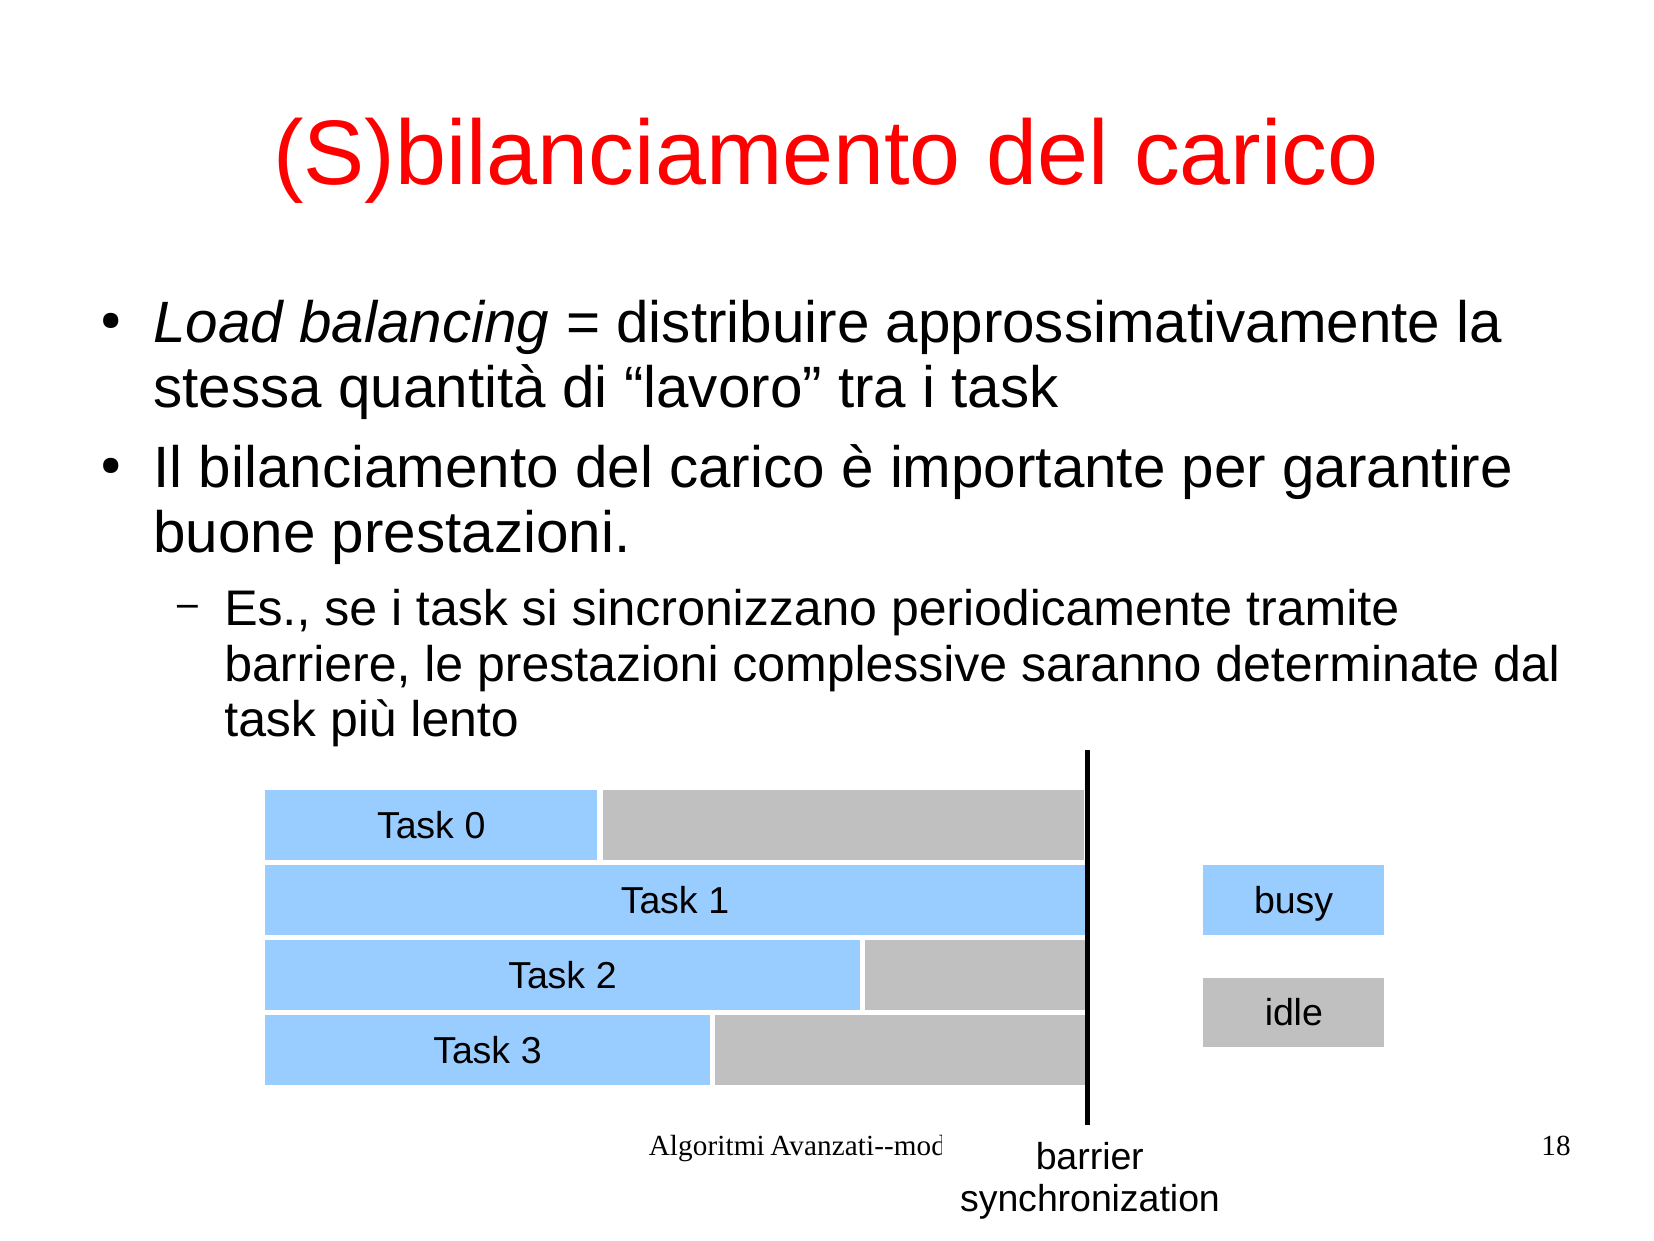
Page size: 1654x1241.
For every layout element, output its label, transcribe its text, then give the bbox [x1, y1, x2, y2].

text_box Task 2 [262, 937, 862, 1012]
text_box [599, 787, 1085, 863]
text_box [712, 937, 1085, 1088]
list Load balancing = distribuire approssimativamente la stessa quantità di “lavoro” tra i task Il bilanciamento del carico è importante per garantire buone prestazioni. Es., se i task si sincronizzano periodicamente tramite barriere, le prestazioni complessive saranno determinate dal task più lento [82, 290, 1571, 1109]
text_box Task 1 [262, 863, 1085, 937]
title (S)bilanciamento del carico [82, 49, 1571, 257]
text_box idle [1199, 975, 1388, 1051]
text_box busy [1199, 862, 1388, 938]
text_box Task 3 [262, 1012, 712, 1088]
text_box Task 0 [262, 787, 599, 863]
text_box barrier synchronization [942, 1125, 1238, 1230]
